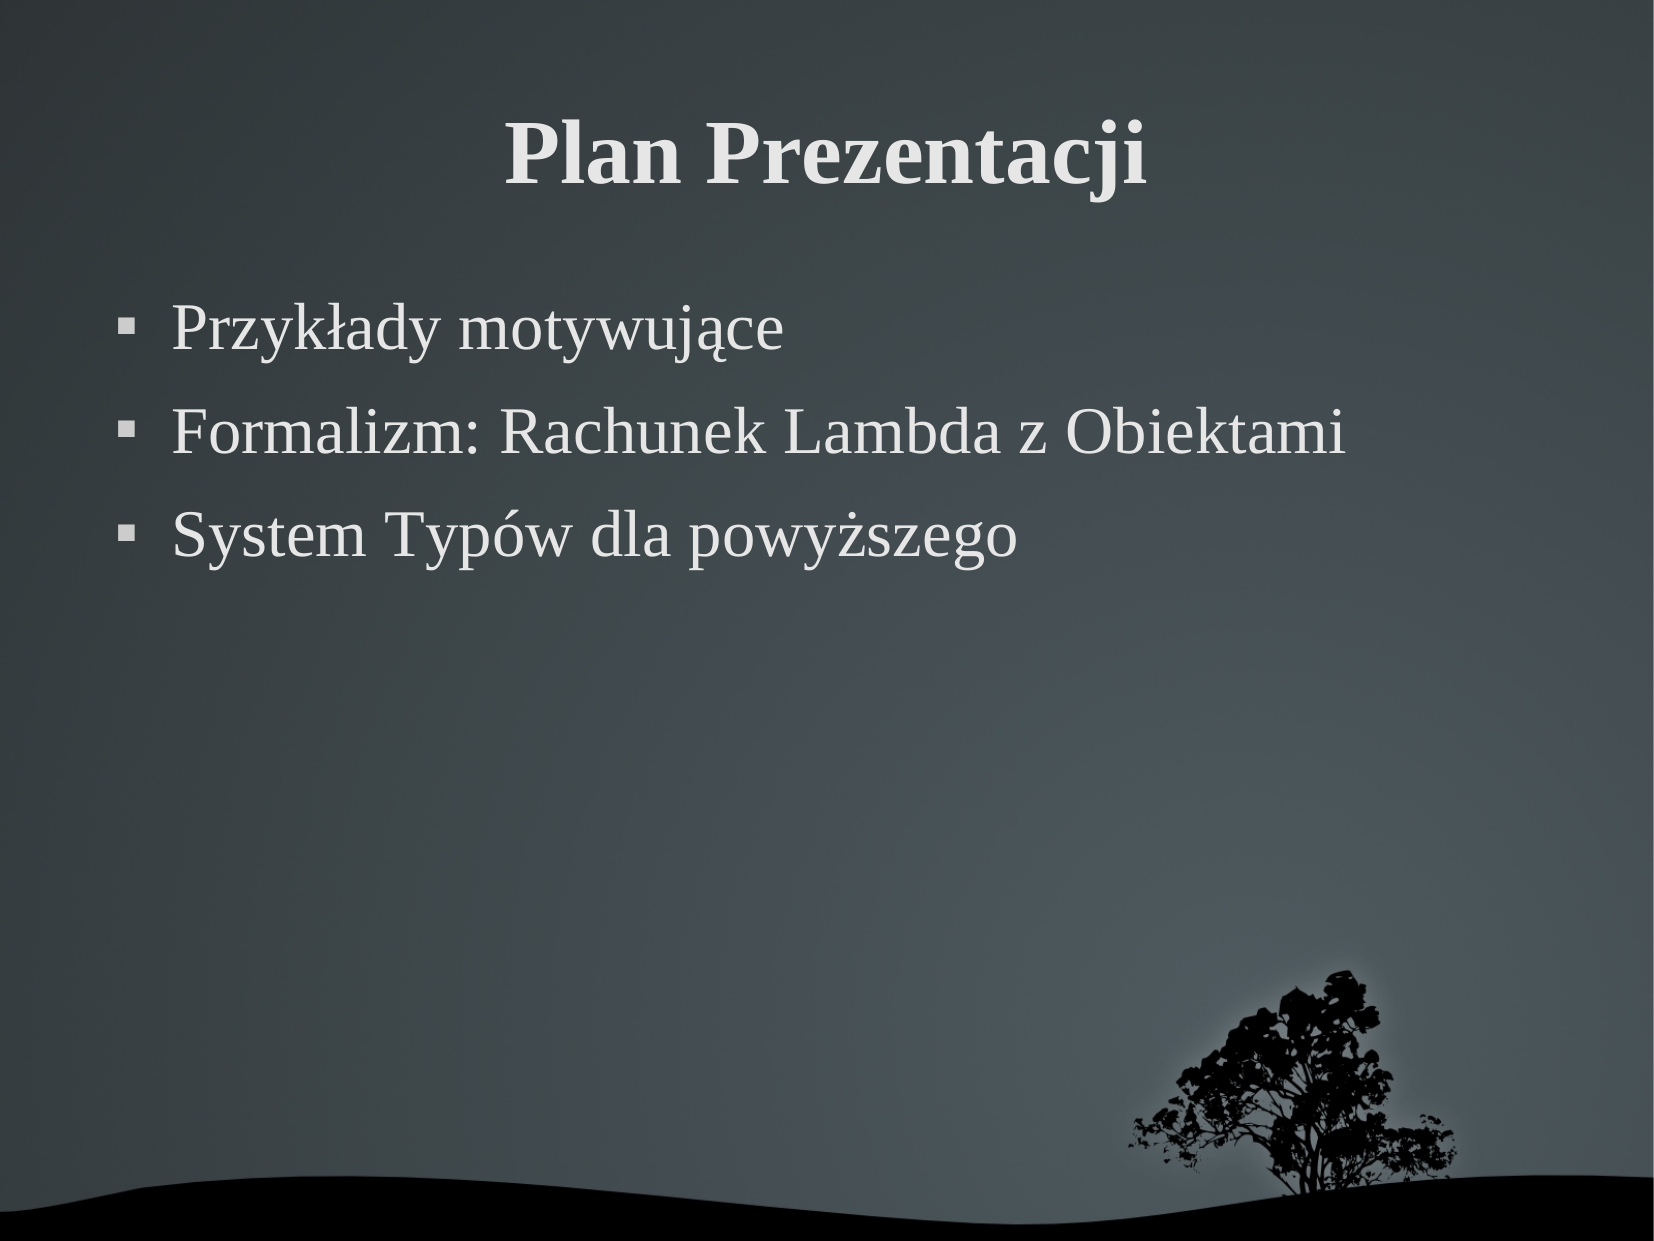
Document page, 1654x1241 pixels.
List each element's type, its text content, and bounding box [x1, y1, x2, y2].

title Plan Prezentacji [82, 56, 1571, 250]
list Przykłady motywujące Formalizm: Rachunek Lambda z Obiektami System Typów dla powyższego [82, 290, 1571, 1094]
picture [0, 0, 1654, 1241]
